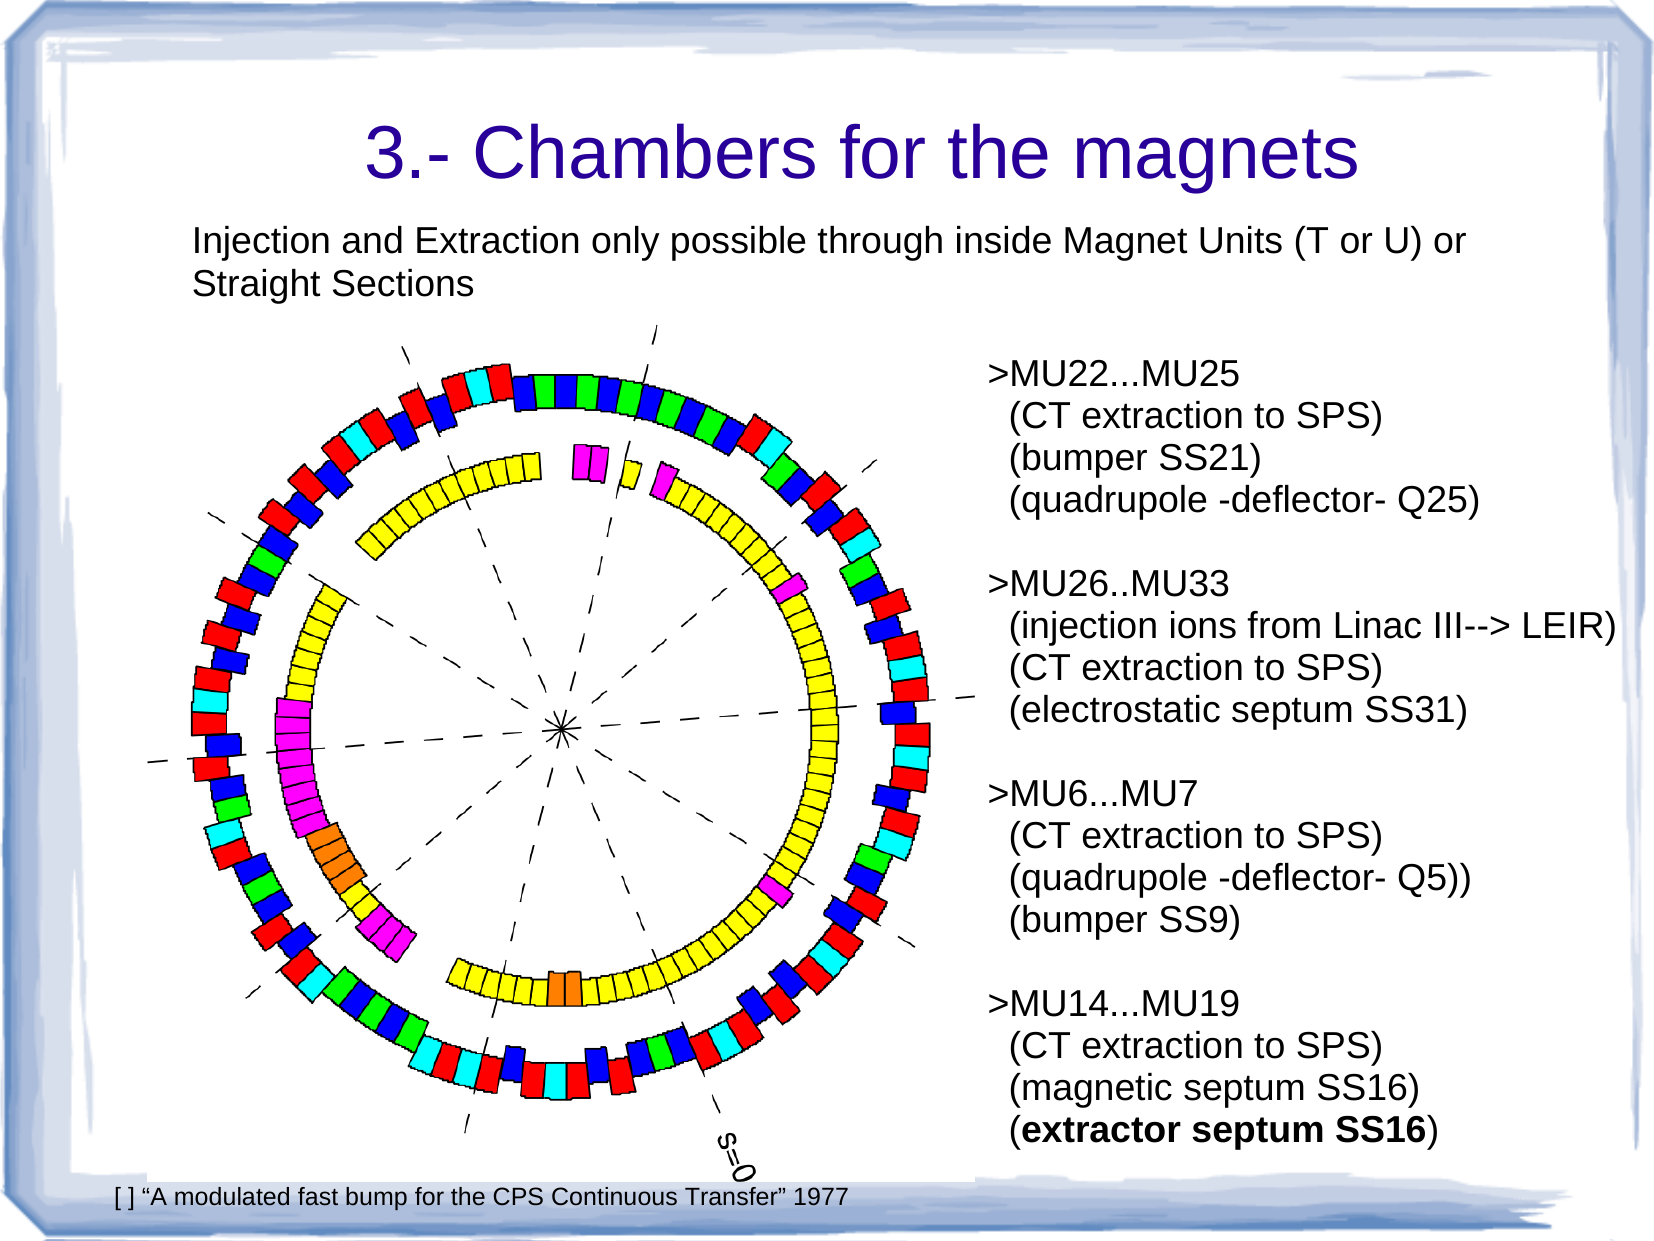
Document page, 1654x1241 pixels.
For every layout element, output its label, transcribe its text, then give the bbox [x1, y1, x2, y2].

text_box [ ] “A modulated fast bump for the CPS Continuous Transfer” 1977 [99, 1147, 1553, 1241]
picture [0, 0, 1654, 1241]
text_box Injection and Extraction only possible through inside Magnet Units (T or U) or Straight Sections [177, 212, 1489, 312]
title 3.- Chambers for the magnets [82, 49, 1571, 257]
text_box >MU22...MU25 (CT extraction to SPS) (bumper SS21) (quadrupole -deflector- Q25) >MU26..MU33 (injection ions from Linac III--> LEIR) (CT extraction to SPS) (electrostatic septum SS31) >MU6...MU7 (CT extraction to SPS) (quadrupole -deflector- Q5)) (bumper SS9) >MU14...MU19 (CT extraction to SPS) (magnetic septum SS16) (extractor septum SS16) [972, 344, 1641, 1158]
